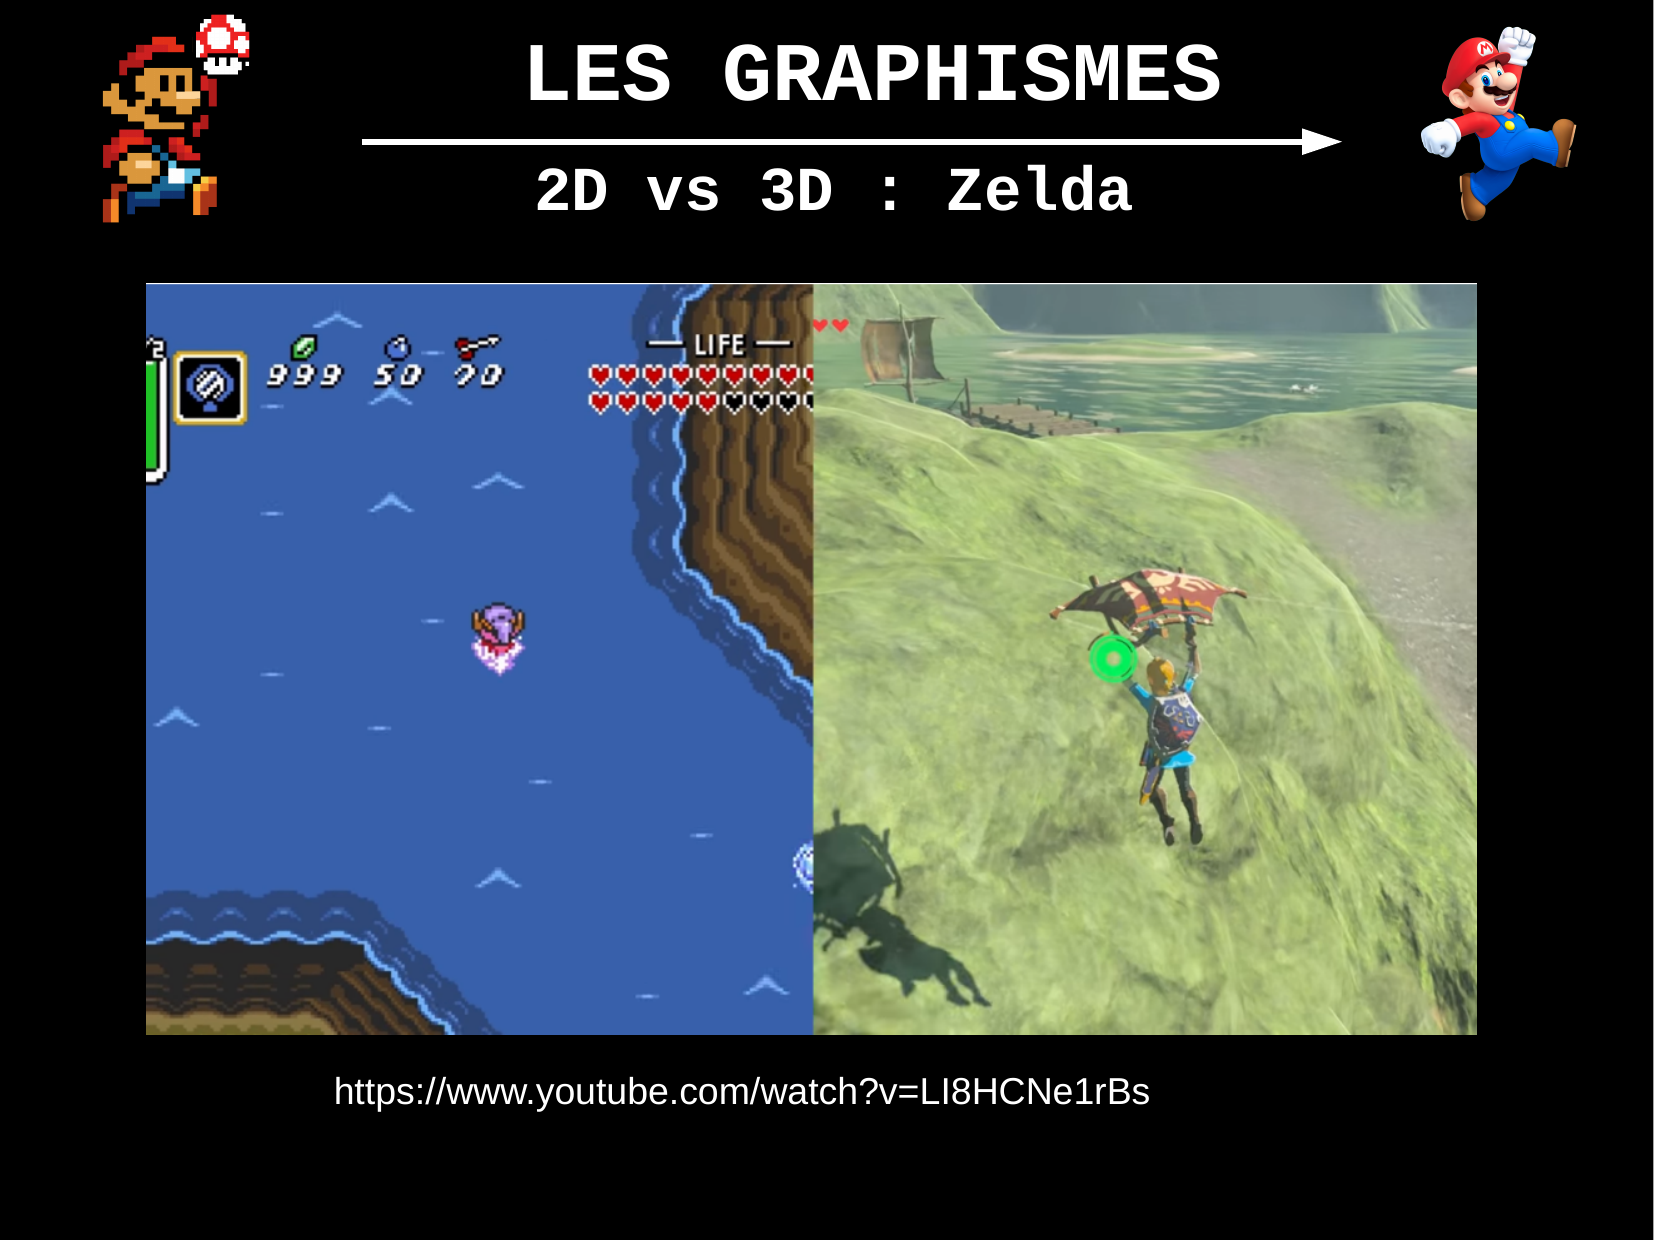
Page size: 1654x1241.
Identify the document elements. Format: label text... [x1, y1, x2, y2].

text_box LES GRAPHISMES [507, 145, 1276, 228]
picture [146, 283, 1477, 1035]
text_box https://www.youtube.com/watch?v=LI8HCNe1rBs [318, 1062, 1342, 1134]
text_box 2D vs 3D : Zelda [519, 151, 1394, 283]
text_box LES GRAPHISMES [507, 23, 1276, 139]
picture [1417, 23, 1583, 225]
picture [47, 0, 272, 237]
